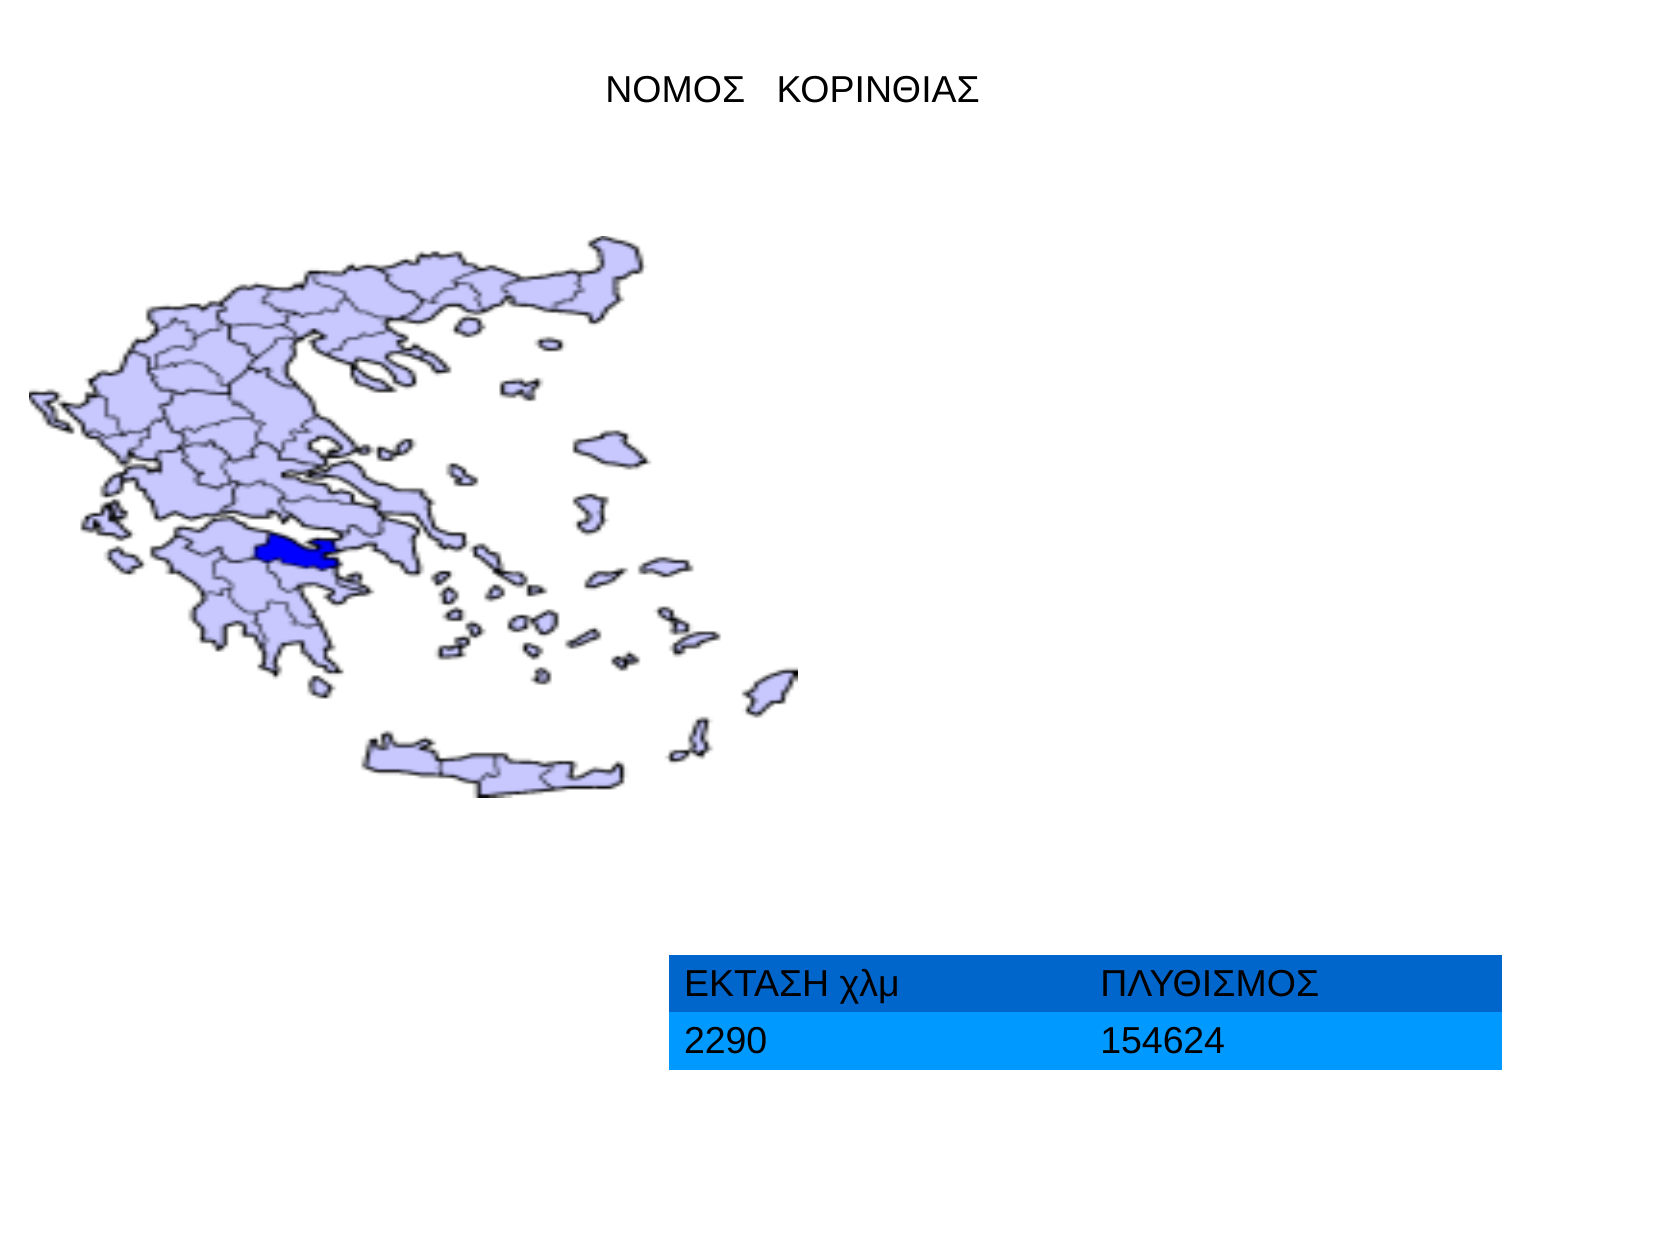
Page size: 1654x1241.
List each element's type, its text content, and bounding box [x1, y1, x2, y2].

table_header ΠΛΥΘΙΣΜΟΣ [1086, 955, 1502, 1012]
picture [29, 236, 798, 798]
table_cell 2290 [669, 1012, 1086, 1070]
table_cell 154624 [1086, 1012, 1502, 1070]
text_box ΝΟΜΟΣ ΚΟΡΙΝΘΙΑΣ [590, 61, 996, 119]
table_header ΕΚΤΑΣΗ χλμ [669, 955, 1086, 1012]
